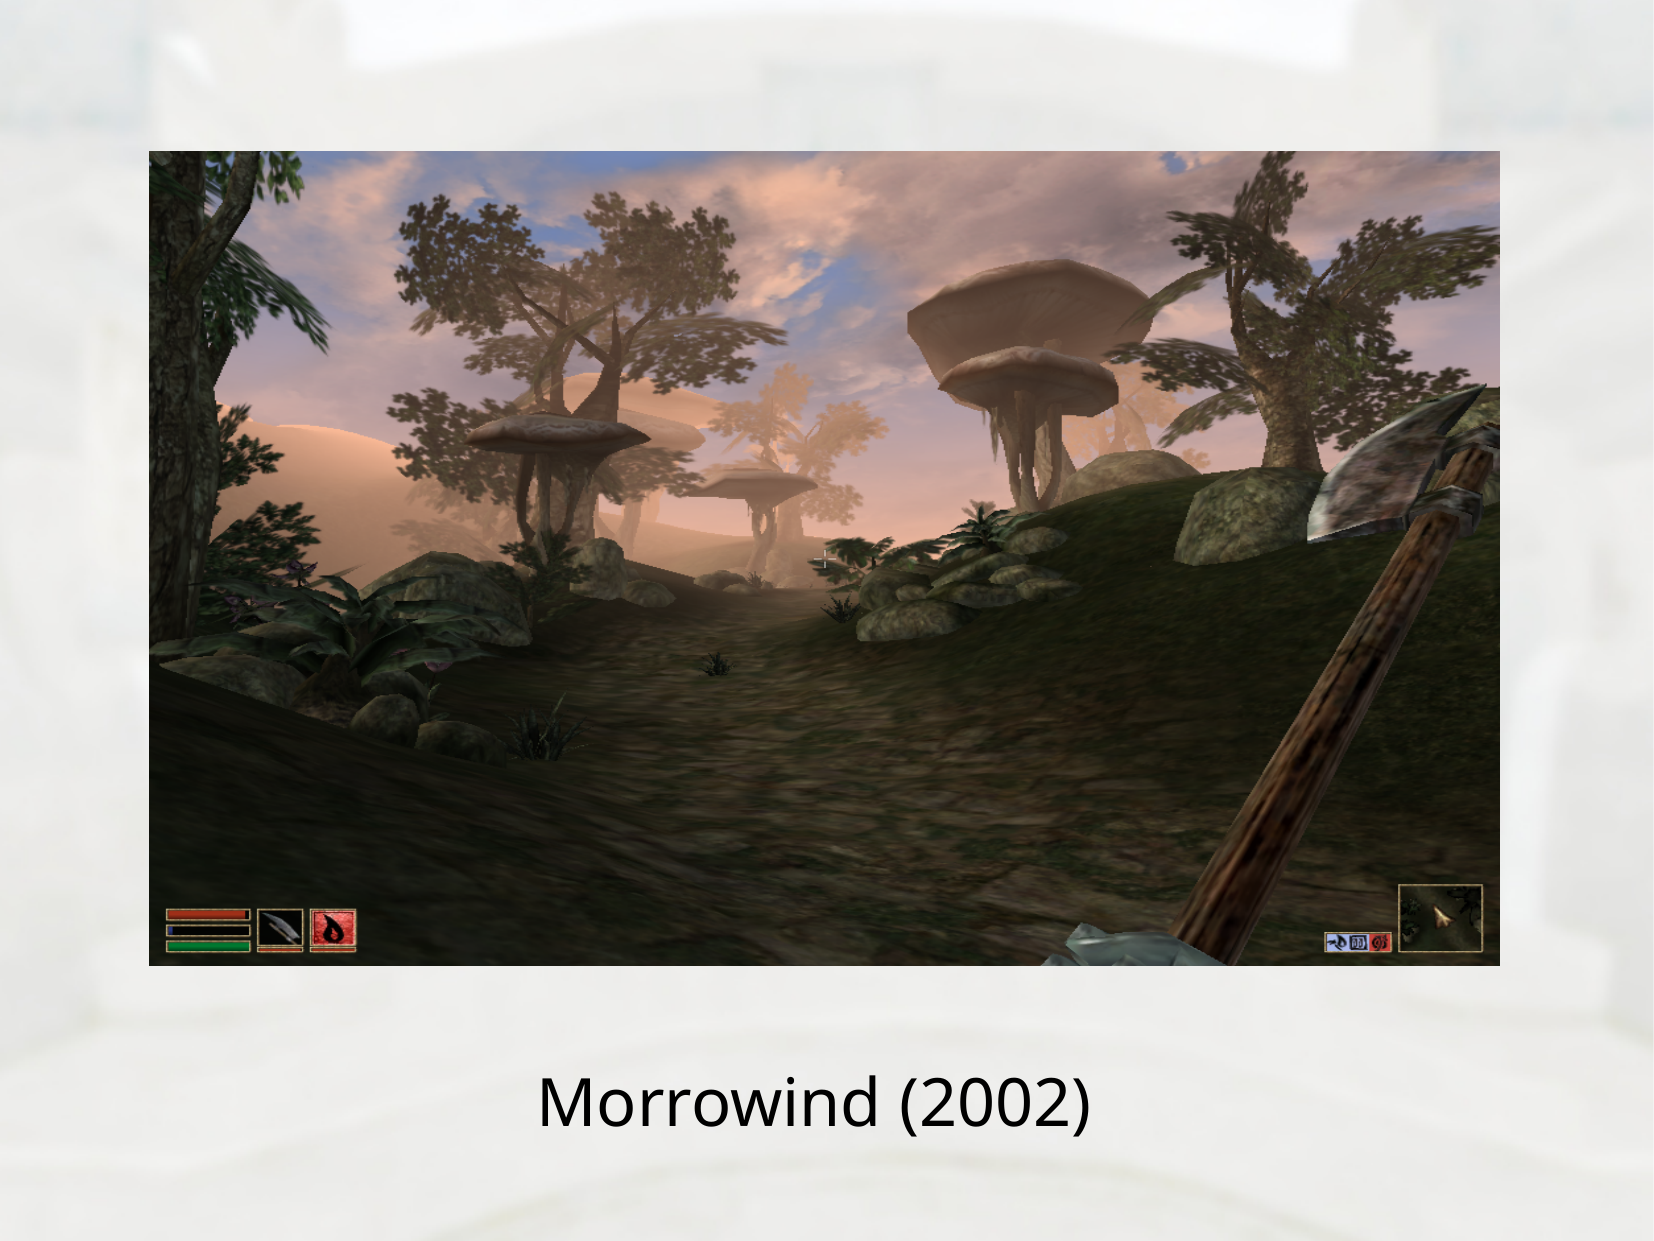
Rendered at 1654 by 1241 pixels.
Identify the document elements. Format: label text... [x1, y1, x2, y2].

subtitle Morrowind (2002) [226, 993, 1402, 1207]
picture [149, 151, 1500, 993]
